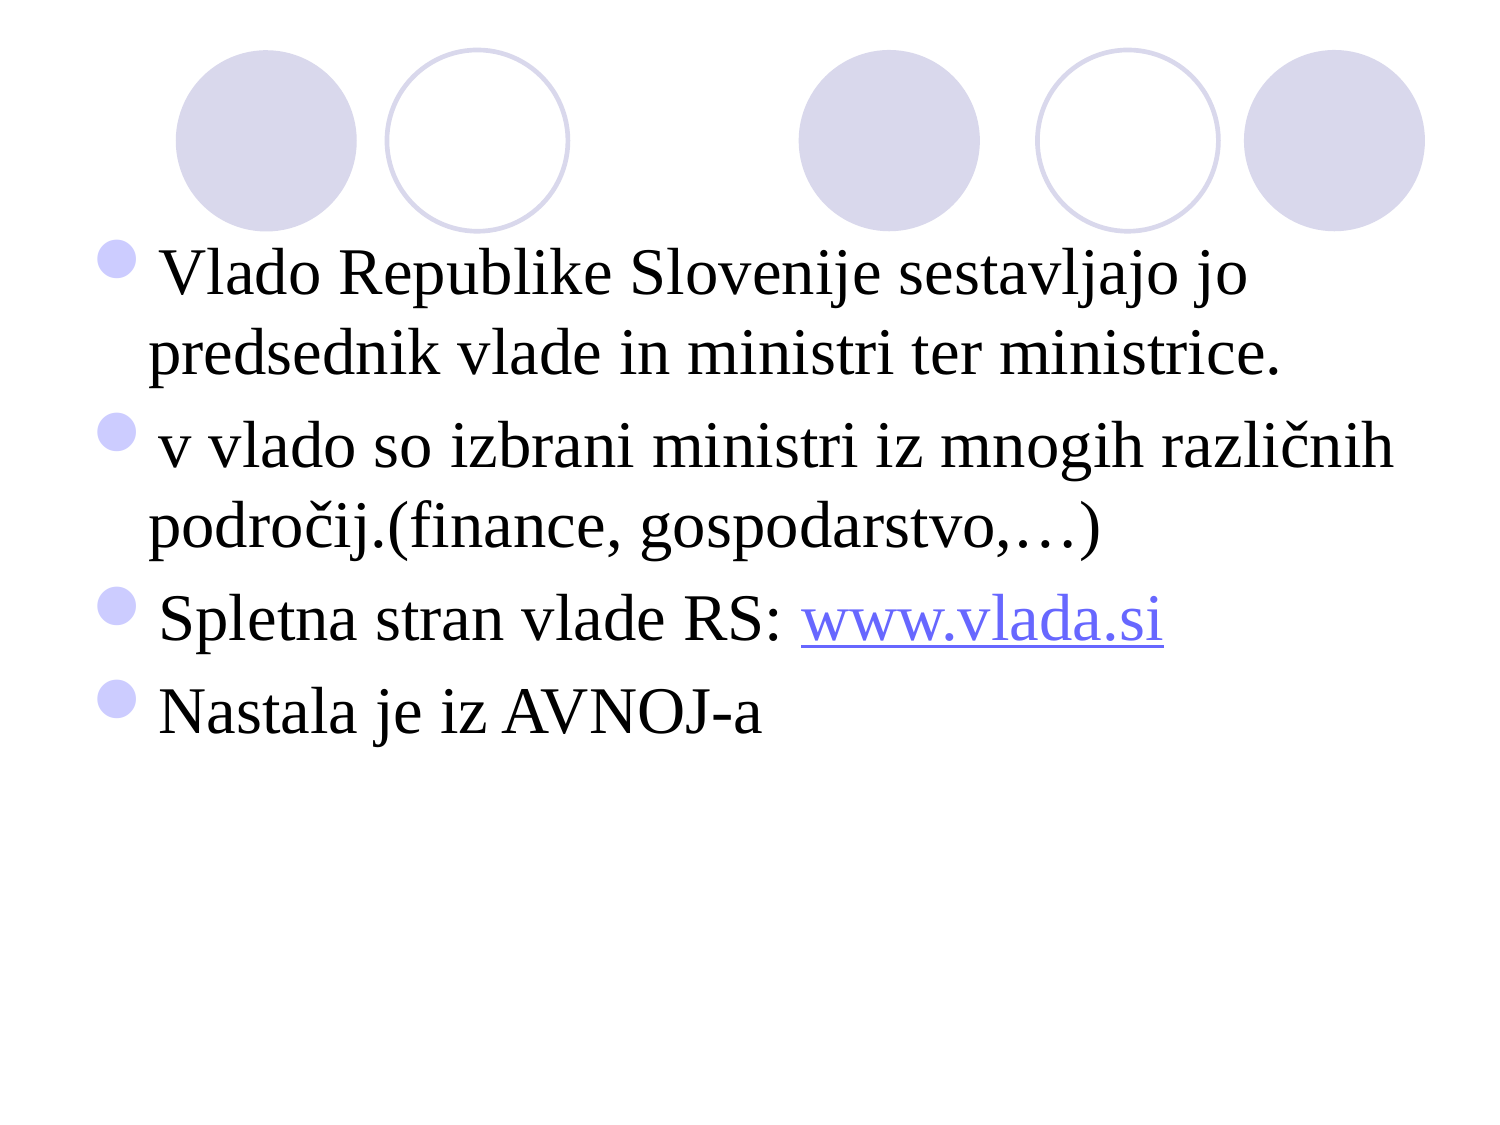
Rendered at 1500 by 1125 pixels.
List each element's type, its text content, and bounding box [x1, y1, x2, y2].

list Vlado Republike Slovenije sestavljajo jo predsednik vlade in ministri ter ministrice. v vlado so izbrani ministri iz mnogih različnih področij.(finance, gospodarstvo,…) Spletna stran vlade RS: www.vlada.si Nastala je iz AVNOJ-a [76, 220, 1427, 958]
